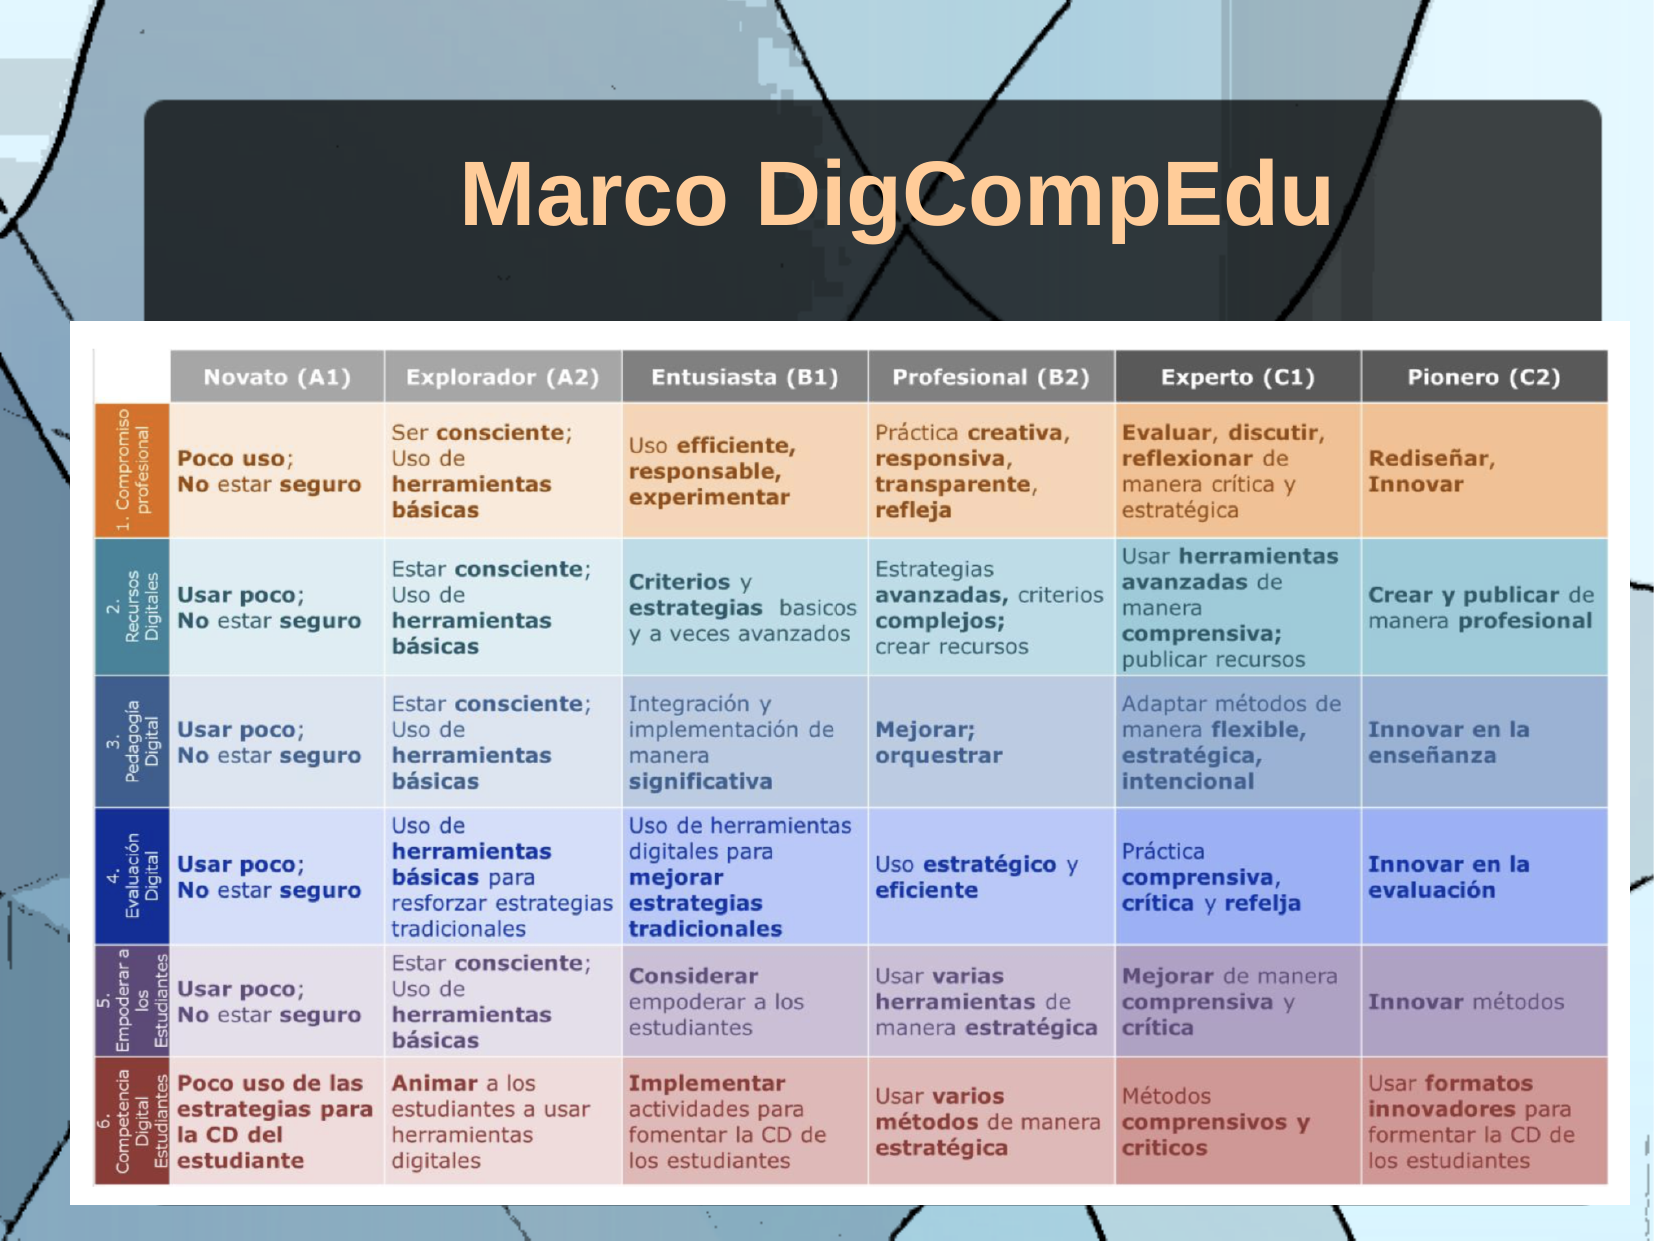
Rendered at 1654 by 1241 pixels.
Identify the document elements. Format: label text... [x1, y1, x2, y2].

title Marco DigCompEdu [159, 129, 1583, 249]
picture [0, 0, 1654, 1241]
